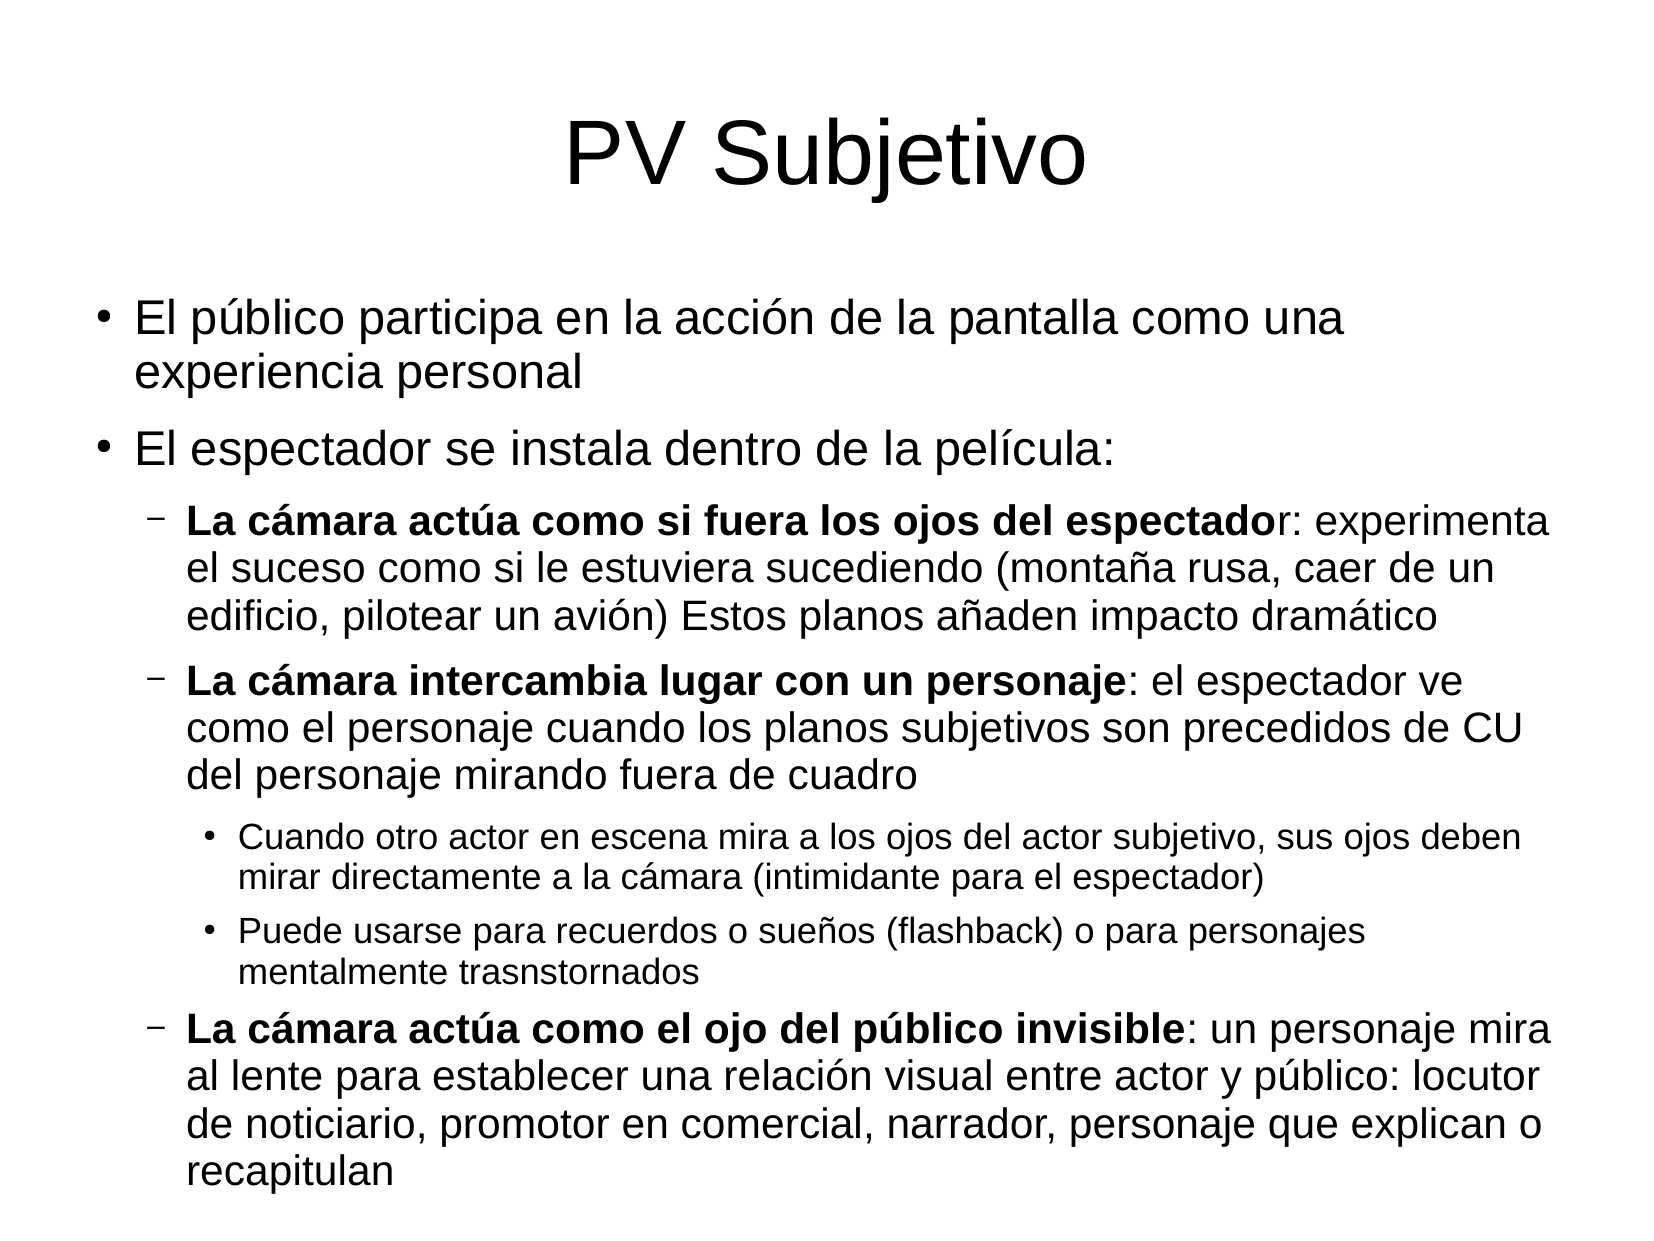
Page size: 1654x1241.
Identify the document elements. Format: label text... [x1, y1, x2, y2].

title PV Subjetivo [82, 49, 1571, 257]
list El público participa en la acción de la pantalla como una experiencia personal El espectador se instala dentro de la película: La cámara actúa como si fuera los ojos del espectador: experimenta el suceso como si le estuviera sucediendo (montaña rusa, caer de un edificio, pilotear un avión) Estos planos añaden impacto dramático La cámara intercambia lugar con un personaje: el espectador ve como el personaje cuando los planos subjetivos son precedidos de CU del personaje mirando fuera de cuadro Cuando otro actor en escena mira a los ojos del actor subjetivo, sus ojos deben mirar directamente a la cámara (intimidante para el espectador) Puede usarse para recuerdos o sueños (flashback) o para personajes mentalmente trasnstornados La cámara actúa como el ojo del público invisible: un personaje mira al lente para establecer una relación visual entre actor y público: locutor de noticiario, promotor en comercial, narrador, personaje que explican o recapitulan [82, 290, 1571, 1205]
